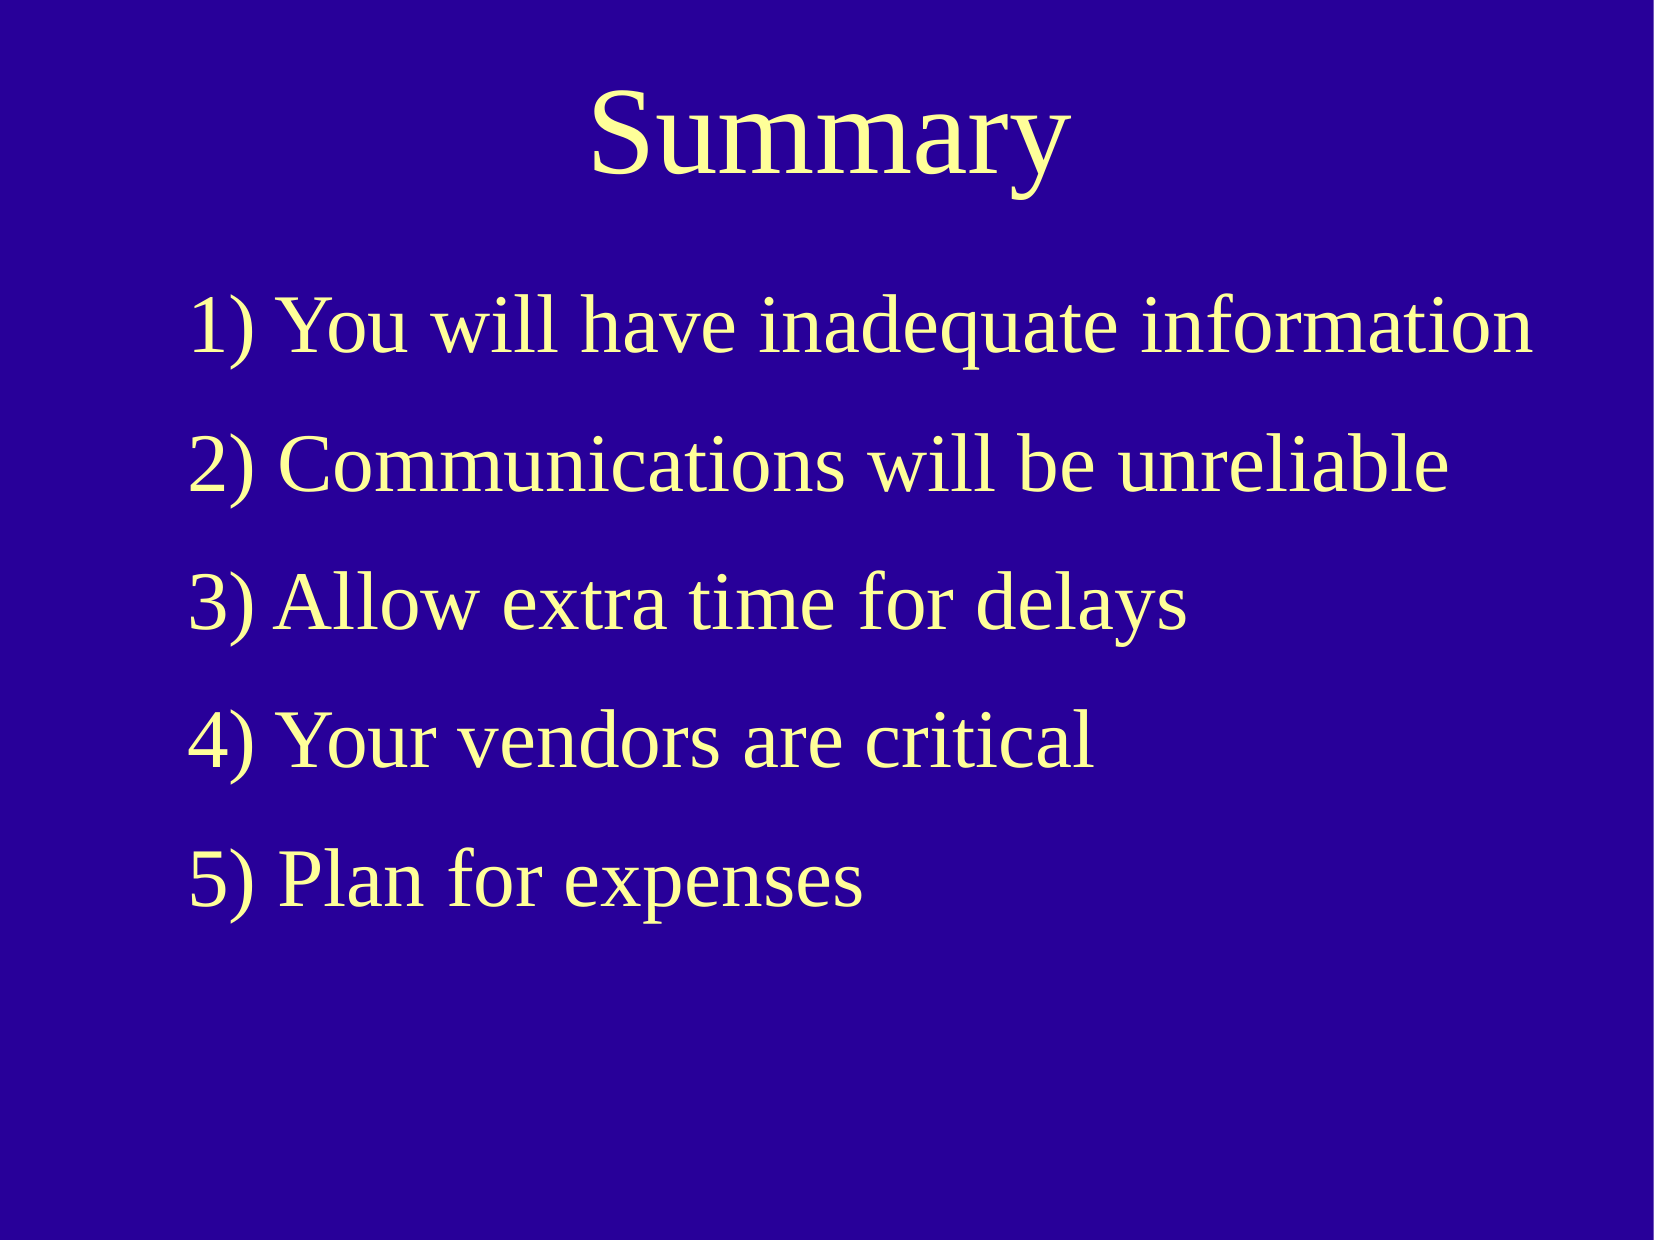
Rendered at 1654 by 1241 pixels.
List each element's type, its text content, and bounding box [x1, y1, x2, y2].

text_box 1) You will have inadequate information 2) Communications will be unreliable 3) Allow extra time for delays 4) Your vendors are critical 5) Plan for expenses [149, 232, 1540, 879]
title Summary [123, 48, 1536, 199]
